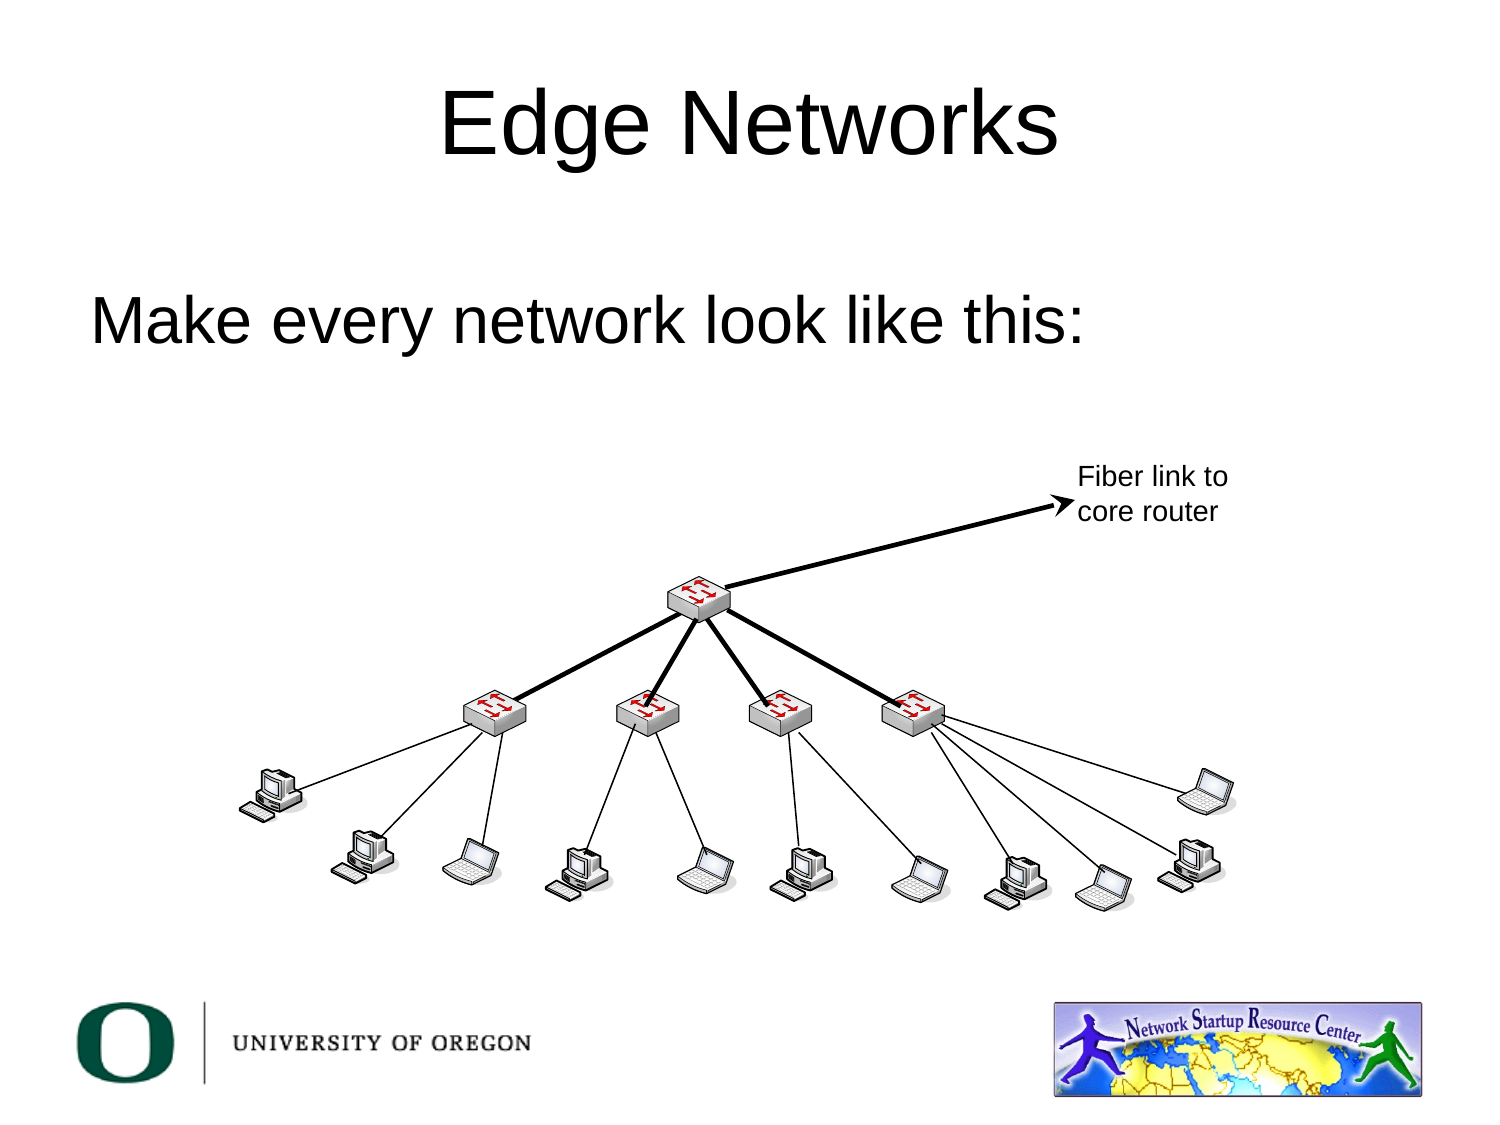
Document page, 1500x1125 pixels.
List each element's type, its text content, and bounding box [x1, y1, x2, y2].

chart [982, 854, 1054, 912]
chart [880, 688, 947, 750]
chart [1074, 863, 1136, 913]
chart [676, 846, 738, 895]
title Edge Networks [75, 45, 1426, 201]
picture [1050, 999, 1426, 1100]
text_box Fiber link to core router [1062, 449, 1288, 536]
picture [62, 998, 546, 1088]
chart [543, 846, 616, 904]
chart [615, 688, 681, 750]
chart [461, 688, 528, 750]
chart [329, 828, 401, 886]
chart [1155, 837, 1228, 895]
chart [666, 575, 732, 637]
chart [237, 767, 309, 825]
list Make every network look like this: [75, 224, 1426, 413]
chart [441, 837, 503, 887]
chart [747, 688, 814, 750]
chart [1176, 767, 1238, 817]
chart [768, 846, 840, 904]
chart [890, 854, 952, 904]
